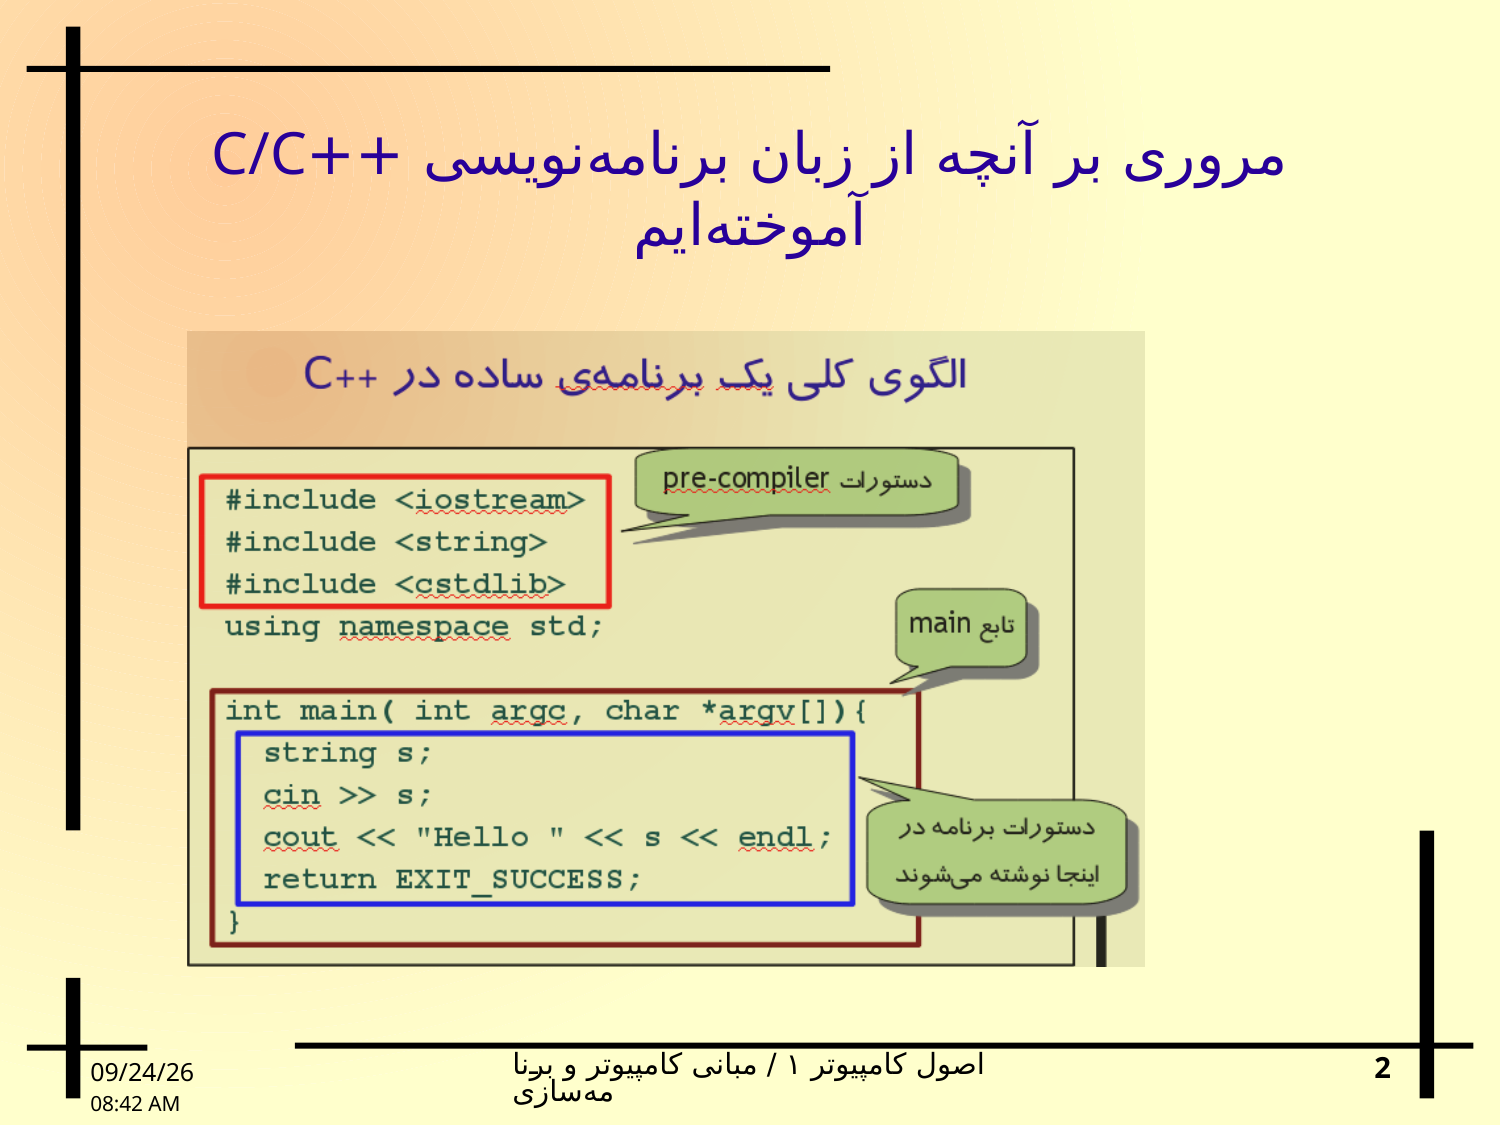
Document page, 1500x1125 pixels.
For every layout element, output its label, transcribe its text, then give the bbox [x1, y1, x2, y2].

title مروری بر آنچه از زبان برنامه‌نویسی ++C/C آموخته‌ایم [135, 126, 1365, 246]
picture [187, 331, 1145, 967]
